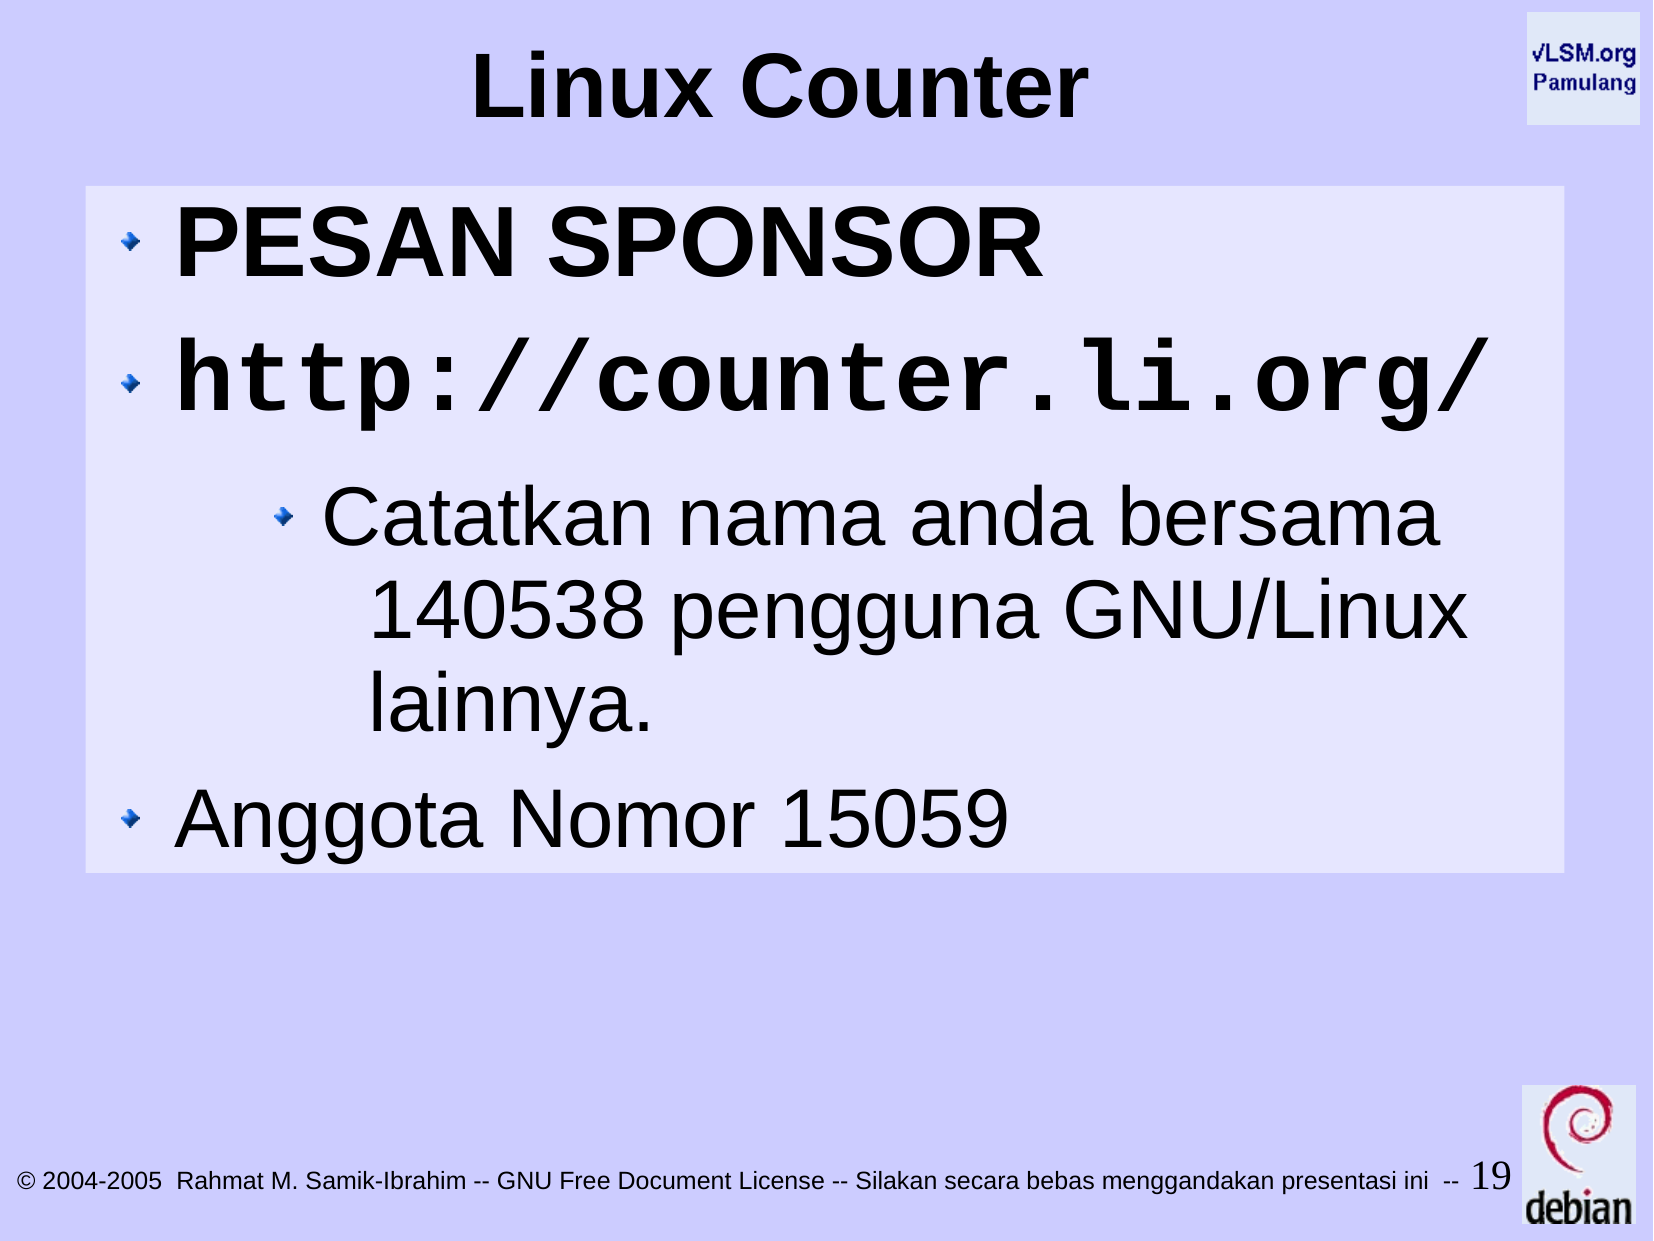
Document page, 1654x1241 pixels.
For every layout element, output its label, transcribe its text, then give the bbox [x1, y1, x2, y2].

picture [1527, 12, 1640, 125]
picture [1522, 1085, 1636, 1224]
title Linux Counter [40, 31, 1521, 142]
list PESAN SPONSOR http://counter.li.org/ Catatkan nama anda bersama 140538 pengguna GNU/Linux lainnya. Anggota Nomor 15059 [85, 185, 1565, 873]
